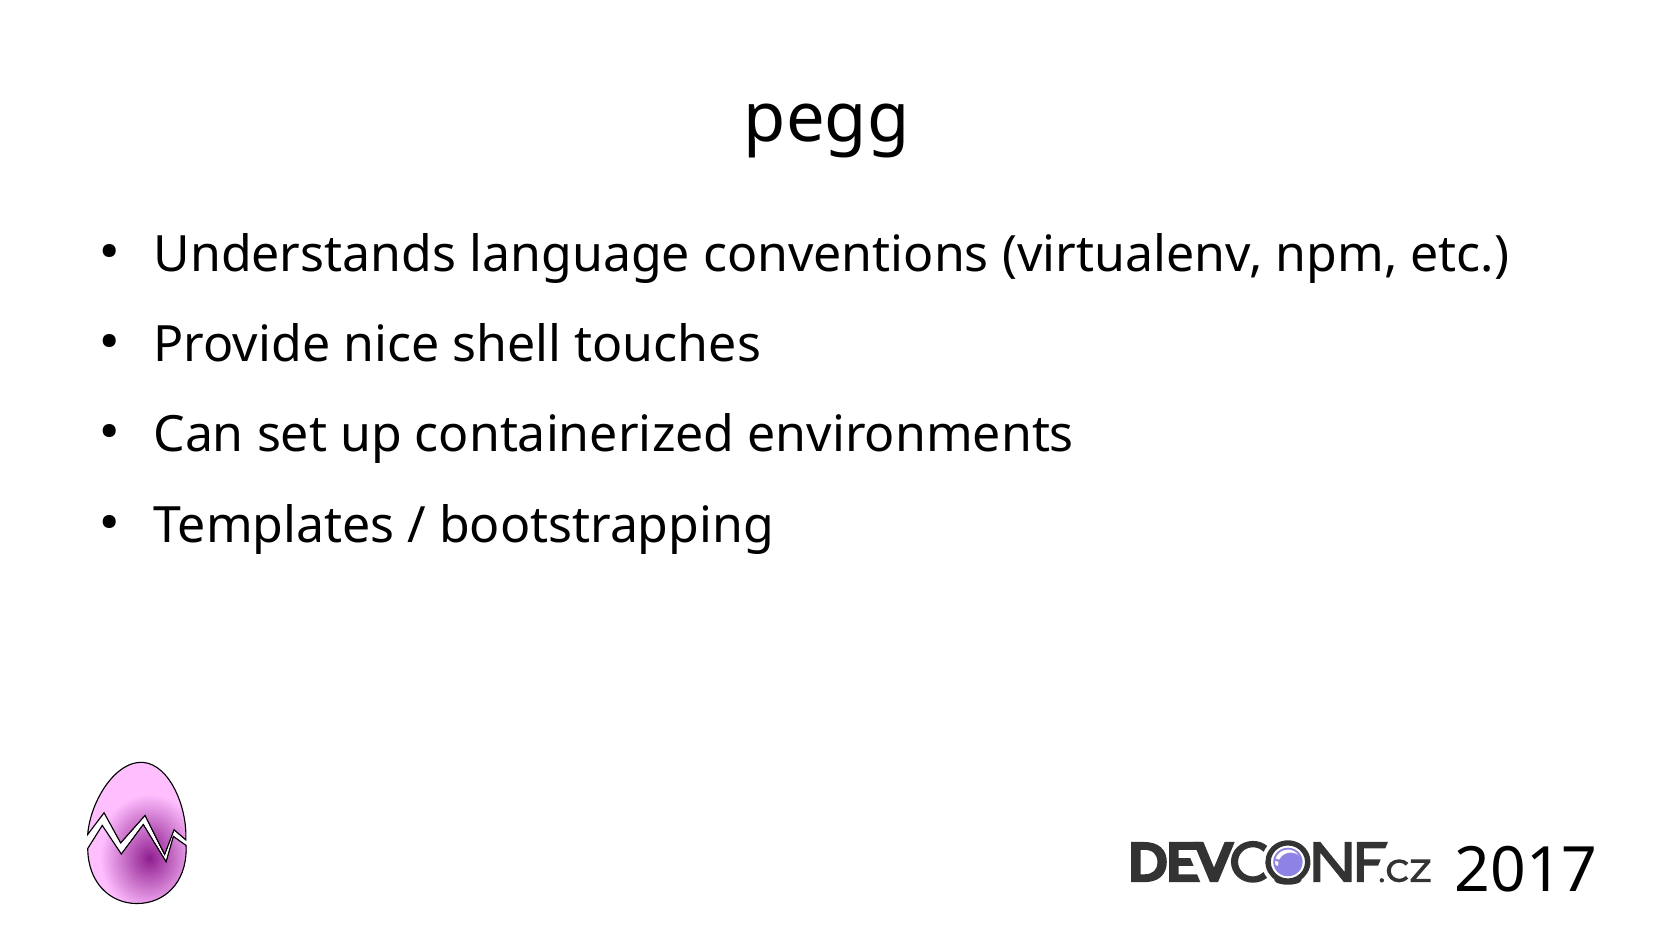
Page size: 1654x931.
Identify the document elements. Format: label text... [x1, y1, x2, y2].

list Understands language conventions (virtualenv, npm, etc.) Provide nice shell touches Can set up containerized environments Templates / bootstrapping [82, 217, 1571, 758]
title pegg [82, 37, 1571, 193]
